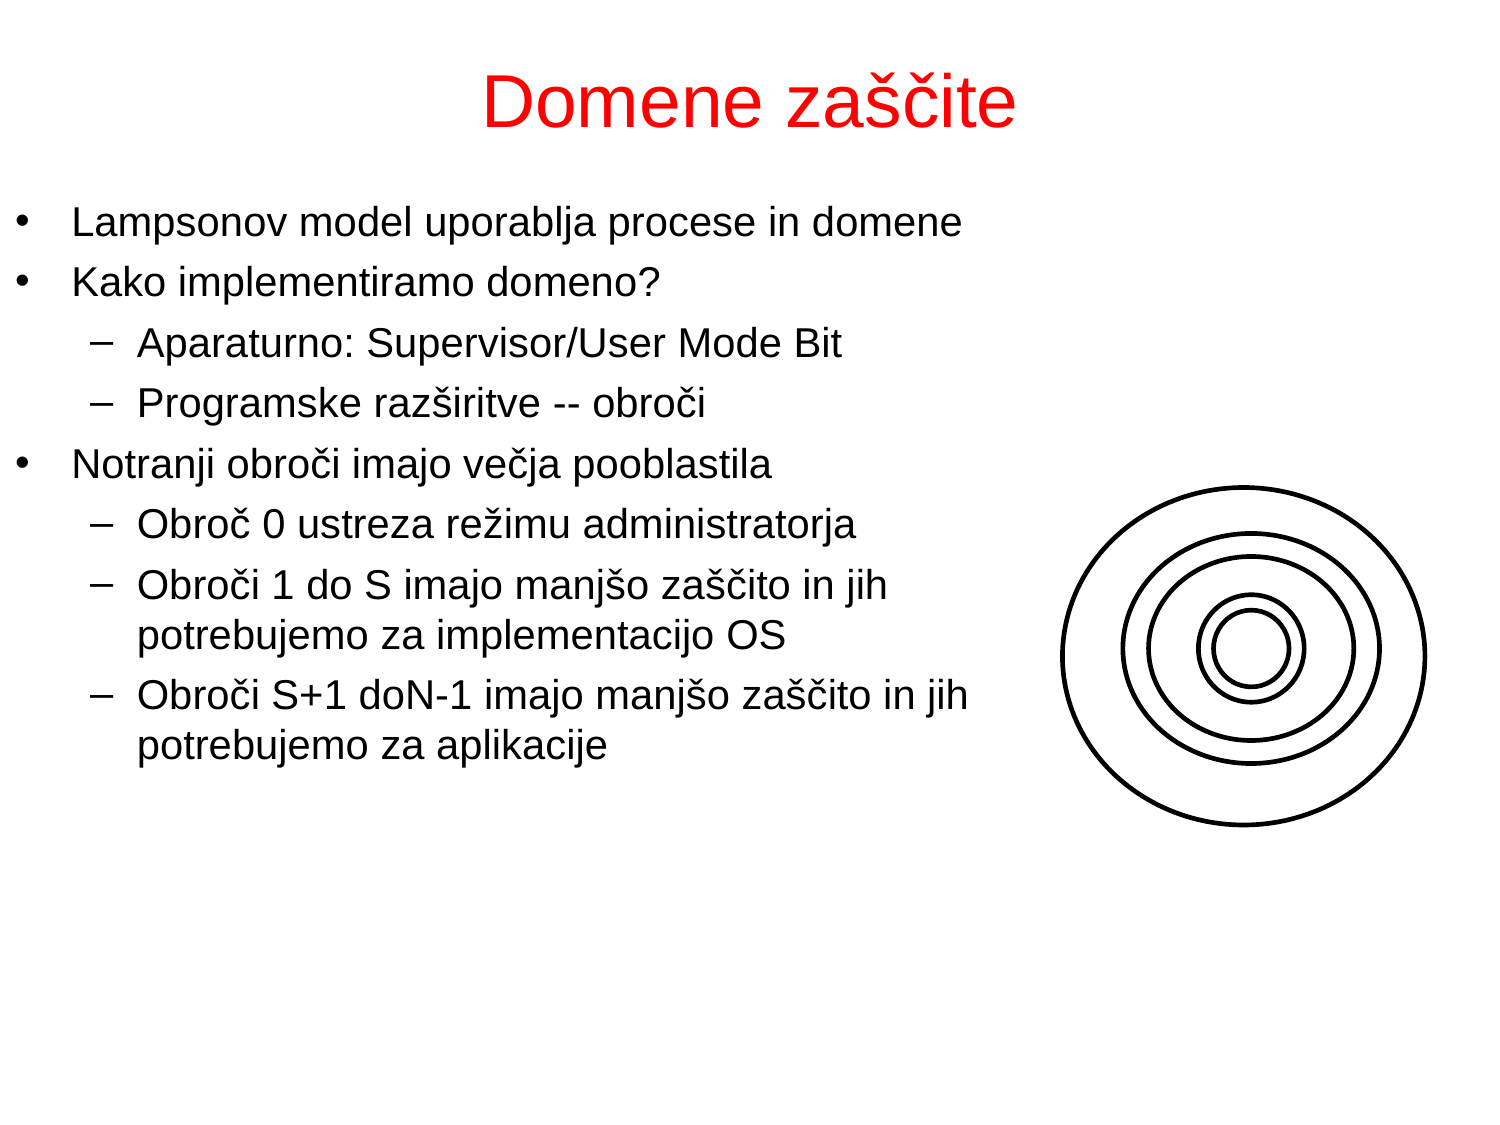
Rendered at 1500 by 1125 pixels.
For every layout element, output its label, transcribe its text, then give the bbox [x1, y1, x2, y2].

list Lampsonov model uporablja procese in domene Kako implementiramo domeno? Aparaturno: Supervisor/User Mode Bit Programske razširitve -- obroči Notranji obroči imajo večja pooblastila Obroč 0 ustreza režimu administratorja Obroči 1 do S imajo manjšo zaščito in jih potrebujemo za implementacijo OS Obroči S+1 doN-1 imajo manjšo zaščito in jih potrebujemo za aplikacije [0, 187, 1039, 1125]
title Domene zaščite [75, 45, 1426, 151]
